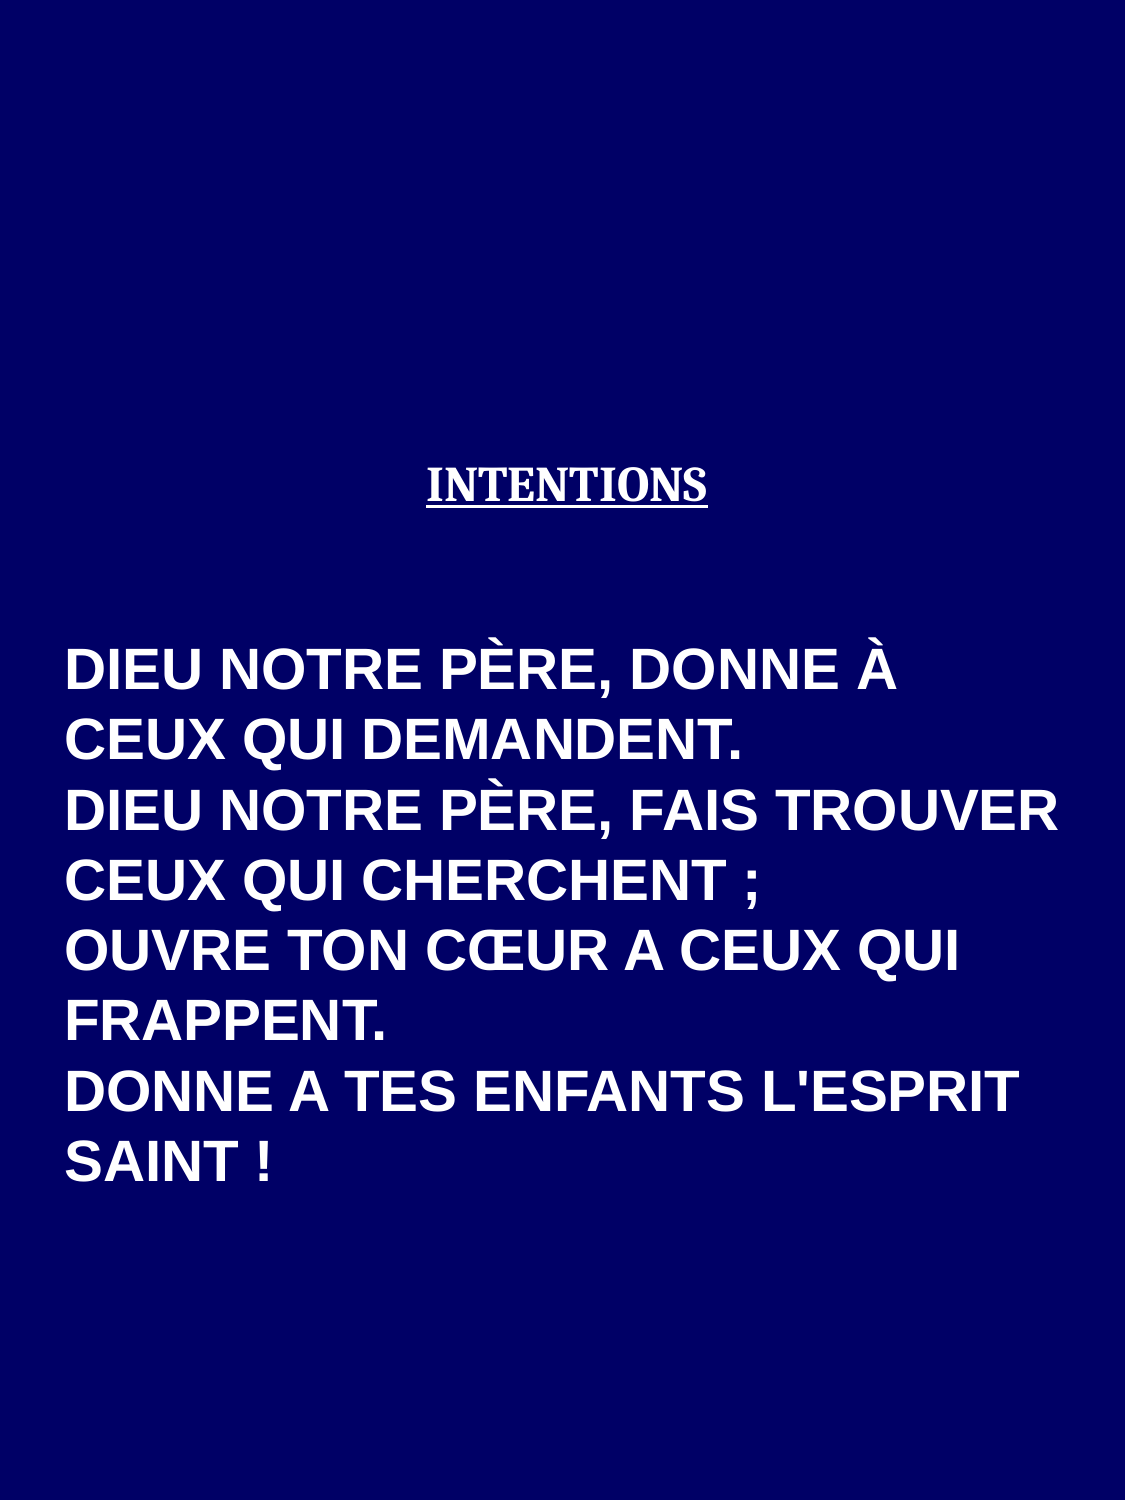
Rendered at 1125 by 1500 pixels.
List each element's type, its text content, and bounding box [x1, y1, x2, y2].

text_box INTENTIONS DIEU NOTRE PÈRE, DONNE À CEUX QUI DEMANDENT. DIEU NOTRE PÈRE, FAIS TROUVER CEUX QUI CHERCHENT ; OUVRE TON CŒUR A CEUX QUI FRAPPENT. DONNE A TES ENFANTS L'ESPRIT SAINT ! [49, 443, 1085, 1178]
